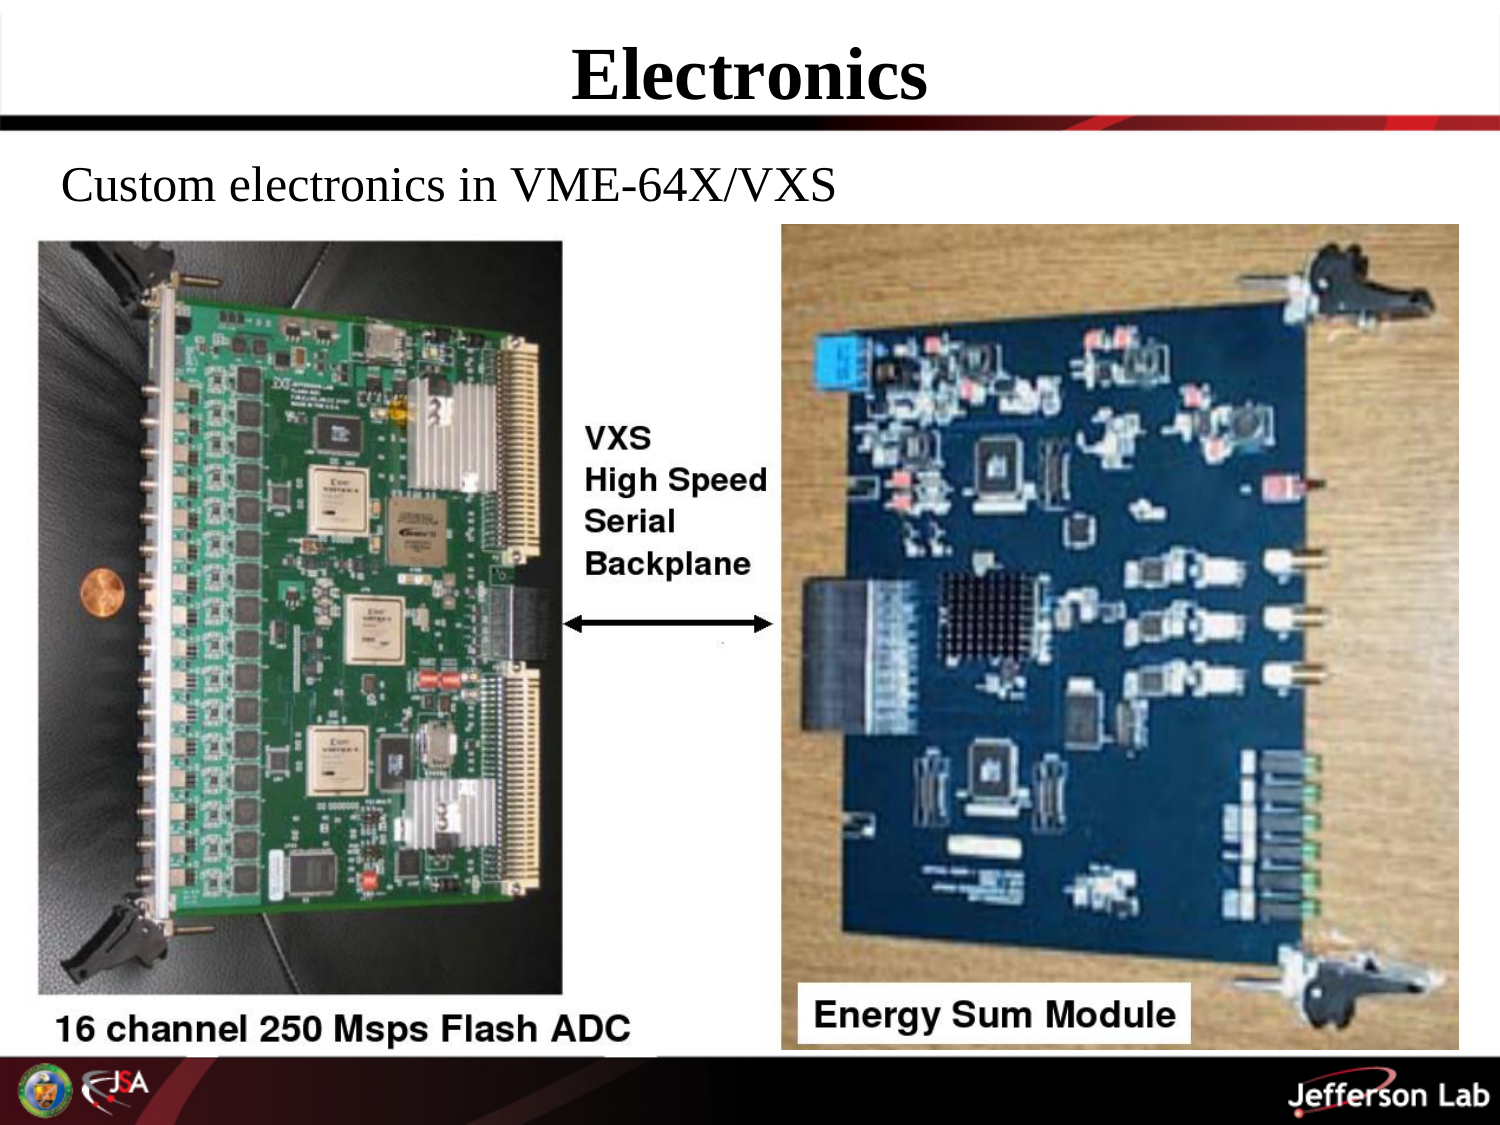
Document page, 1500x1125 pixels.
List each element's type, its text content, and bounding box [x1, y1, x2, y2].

text_box Custom electronics in VME-64X/VXS [48, 158, 955, 217]
title Electronics [112, 0, 1388, 151]
picture [0, 0, 1500, 1125]
